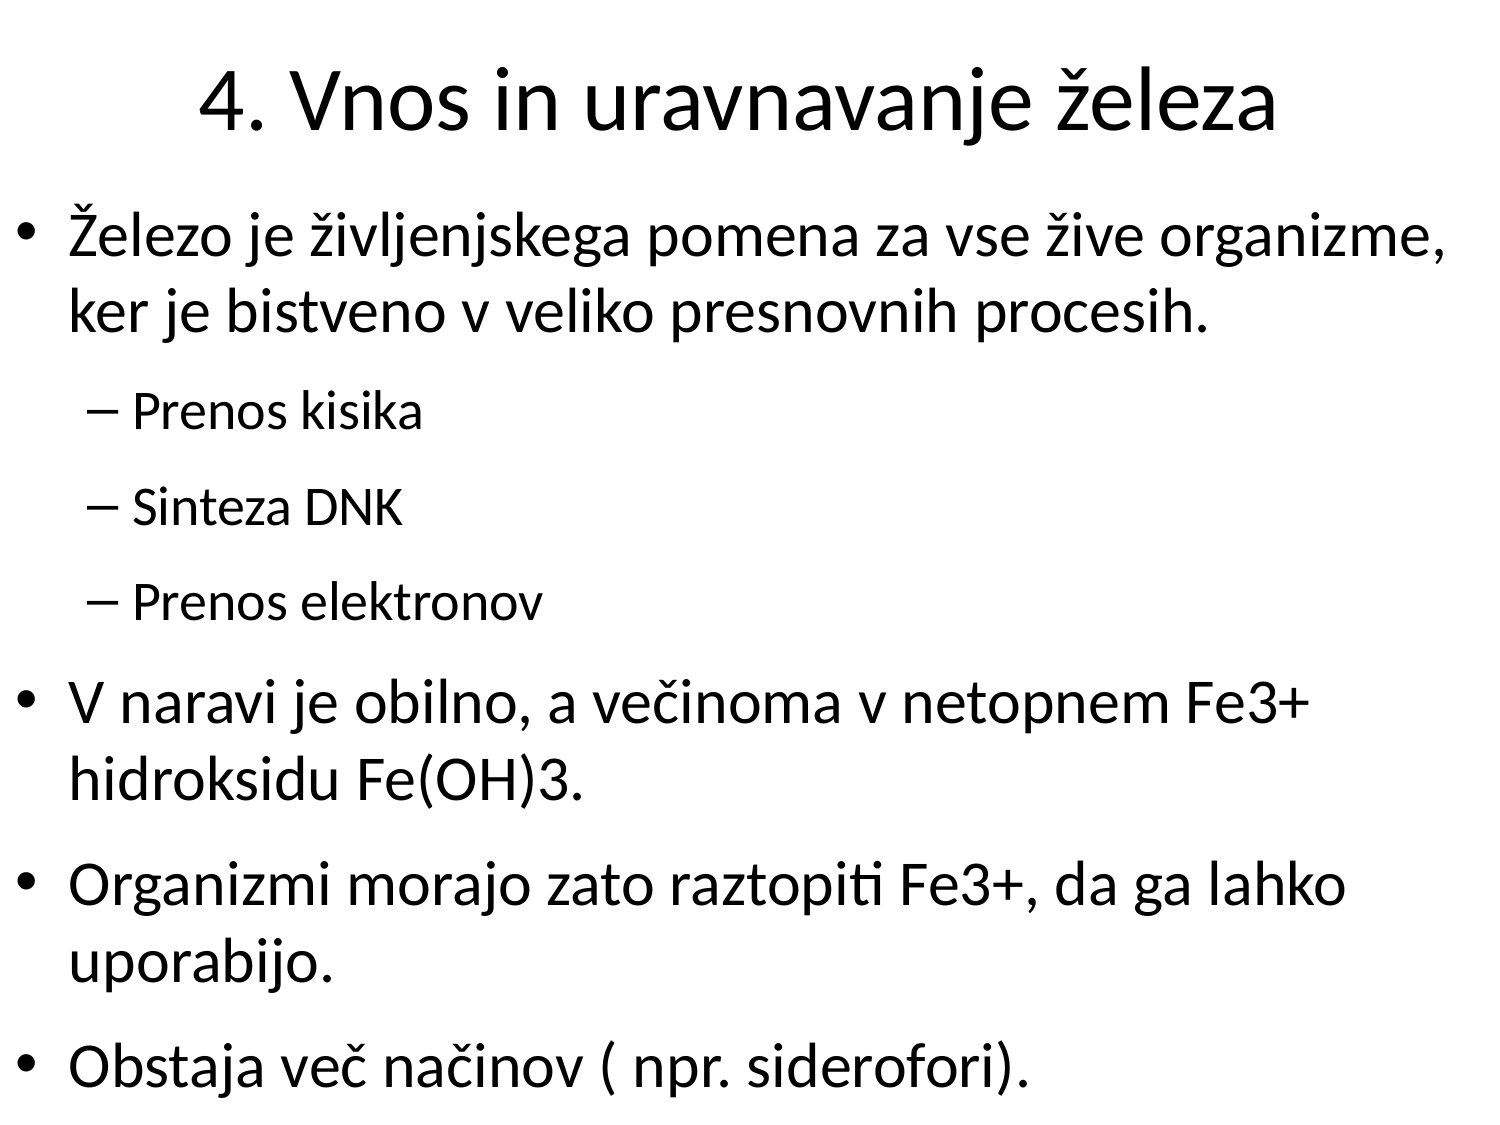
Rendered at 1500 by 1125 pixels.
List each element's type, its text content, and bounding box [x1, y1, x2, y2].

list Železo je življenjskega pomena za vse žive organizme, ker je bistveno v veliko presnovnih procesih. Prenos kisika Sinteza DNK Prenos elektronov V naravi je obilno, a večinoma v netopnem Fe3+ hidroksidu Fe(OH)3. Organizmi morajo zato raztopiti Fe3+, da ga lahko uporabijo. Obstaja več načinov ( npr. siderofori). [0, 184, 1500, 1125]
title 4. Vnos in uravnavanje železa [64, 0, 1415, 184]
